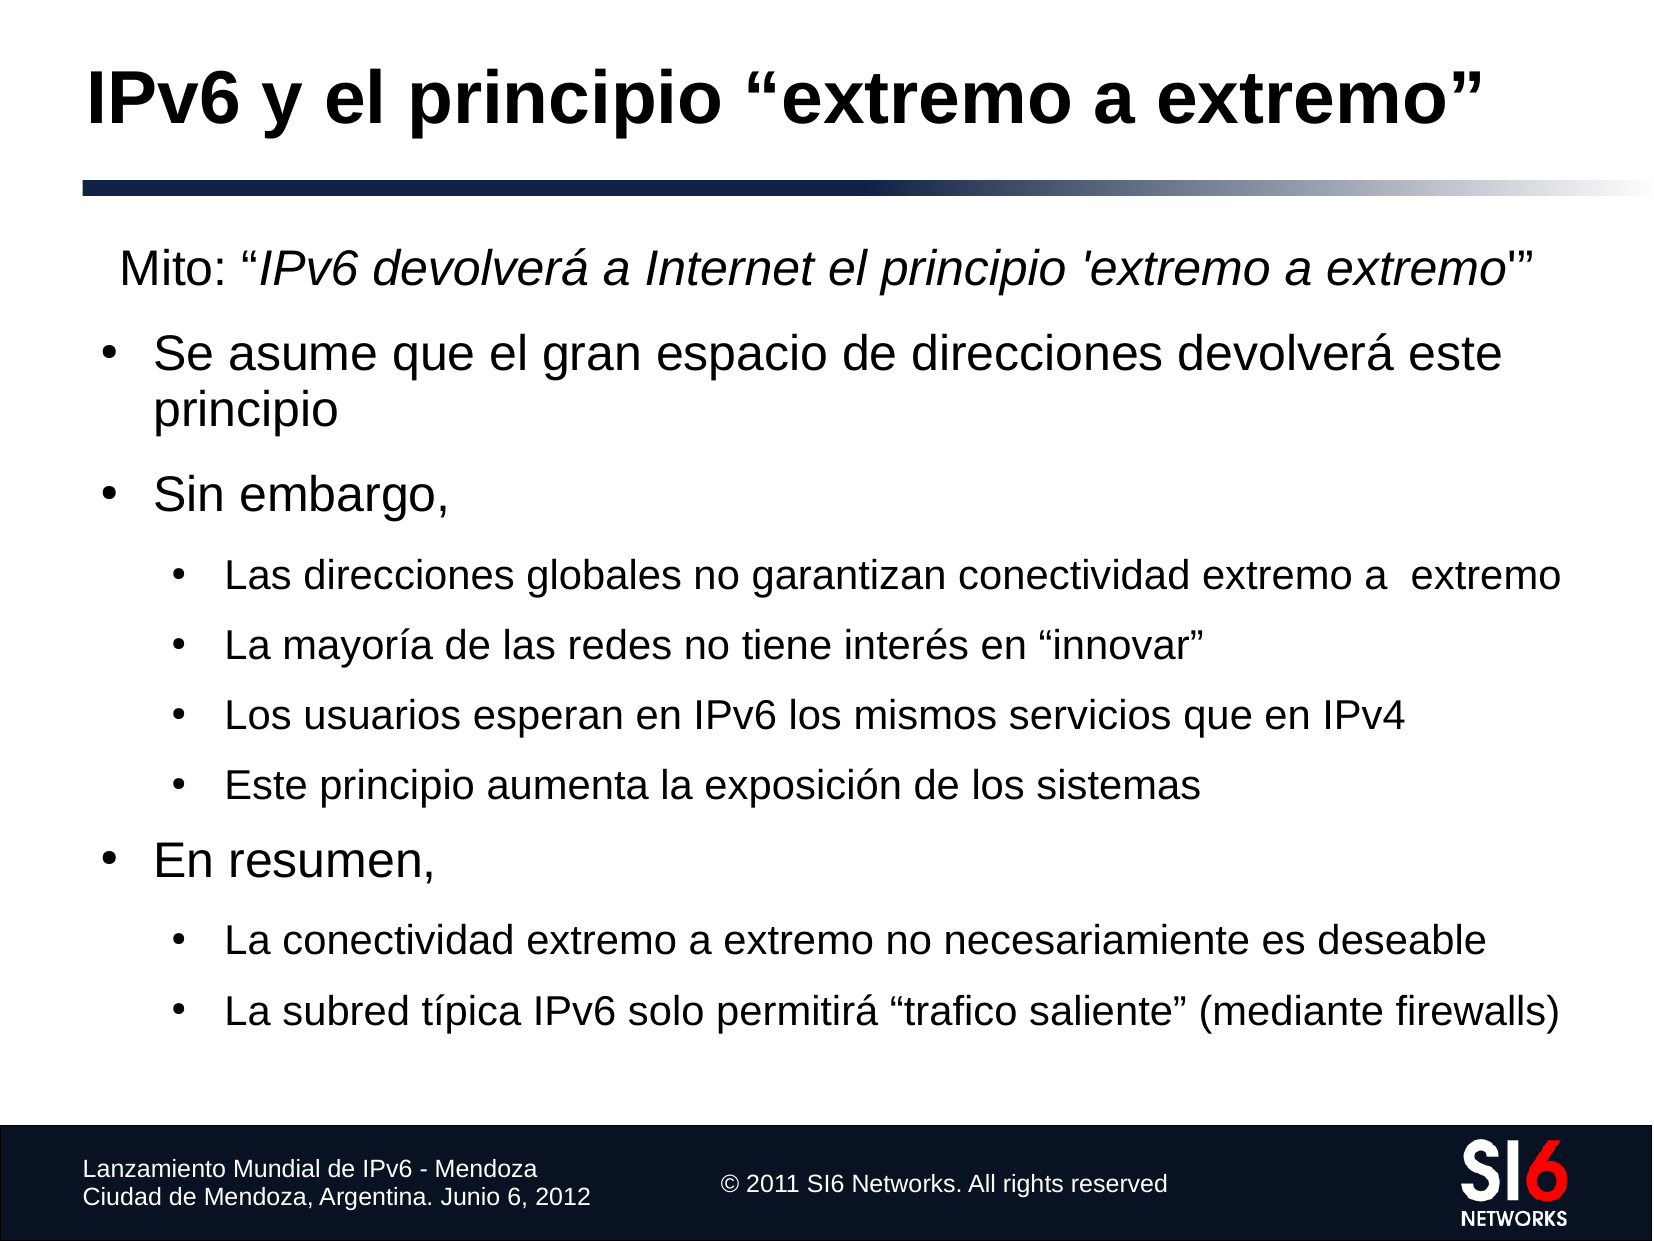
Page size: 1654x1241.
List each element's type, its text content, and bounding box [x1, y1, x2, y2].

picture [1461, 1139, 1567, 1226]
title IPv6 y el principio “extremo a extremo” [86, 30, 1576, 166]
list Mito: “IPv6 devolverá a Internet el principio 'extremo a extremo'” Se asume que el gran espacio de direcciones devolverá este principio Sin embargo, Las direcciones globales no garantizan conectividad extremo a extremo La mayoría de las redes no tiene interés en “innovar” Los usuarios esperan en IPv6 los mismos servicios que en IPv4 Este principio aumenta la exposición de los sistemas En resumen, La conectividad extremo a extremo no necesariamiente es deseable La subred típica IPv6 solo permitirá “trafico saliente” (mediante firewalls) [82, 240, 1571, 1109]
